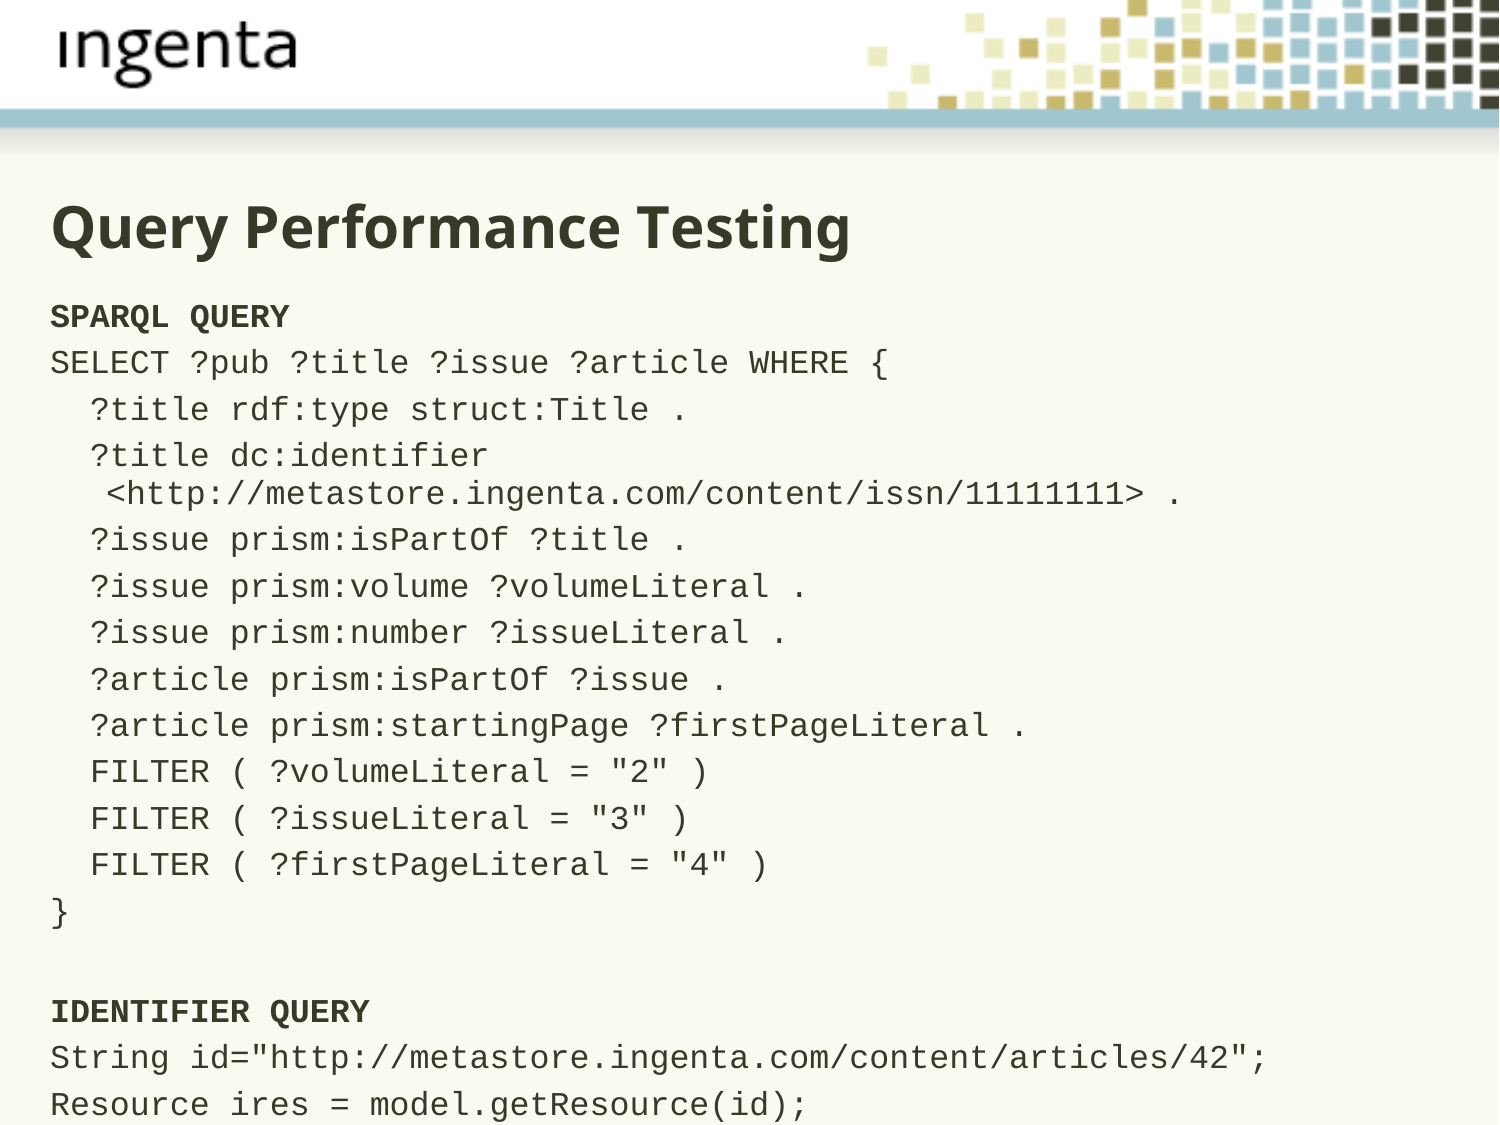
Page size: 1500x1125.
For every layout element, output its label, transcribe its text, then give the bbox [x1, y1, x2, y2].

title Query Performance Testing [50, 187, 1375, 262]
picture [0, 0, 1499, 1125]
list SPARQL QUERY SELECT ?pub ?title ?issue ?article WHERE { ?title rdf:type struct:Title . ?title dc:identifier <http://metastore.ingenta.com/content/issn/11111111> . ?issue prism:isPartOf ?title . ?issue prism:volume ?volumeLiteral . ?issue prism:number ?issueLiteral . ?article prism:isPartOf ?issue . ?article prism:startingPage ?firstPageLiteral . FILTER ( ?volumeLiteral = "2" ) FILTER ( ?issueLiteral = "3" ) FILTER ( ?firstPageLiteral = "4" ) } IDENTIFIER QUERY String id="http://metastore.ingenta.com/content/articles/42"; Resource ires = model.getResource(id); [50, 262, 1375, 1089]
